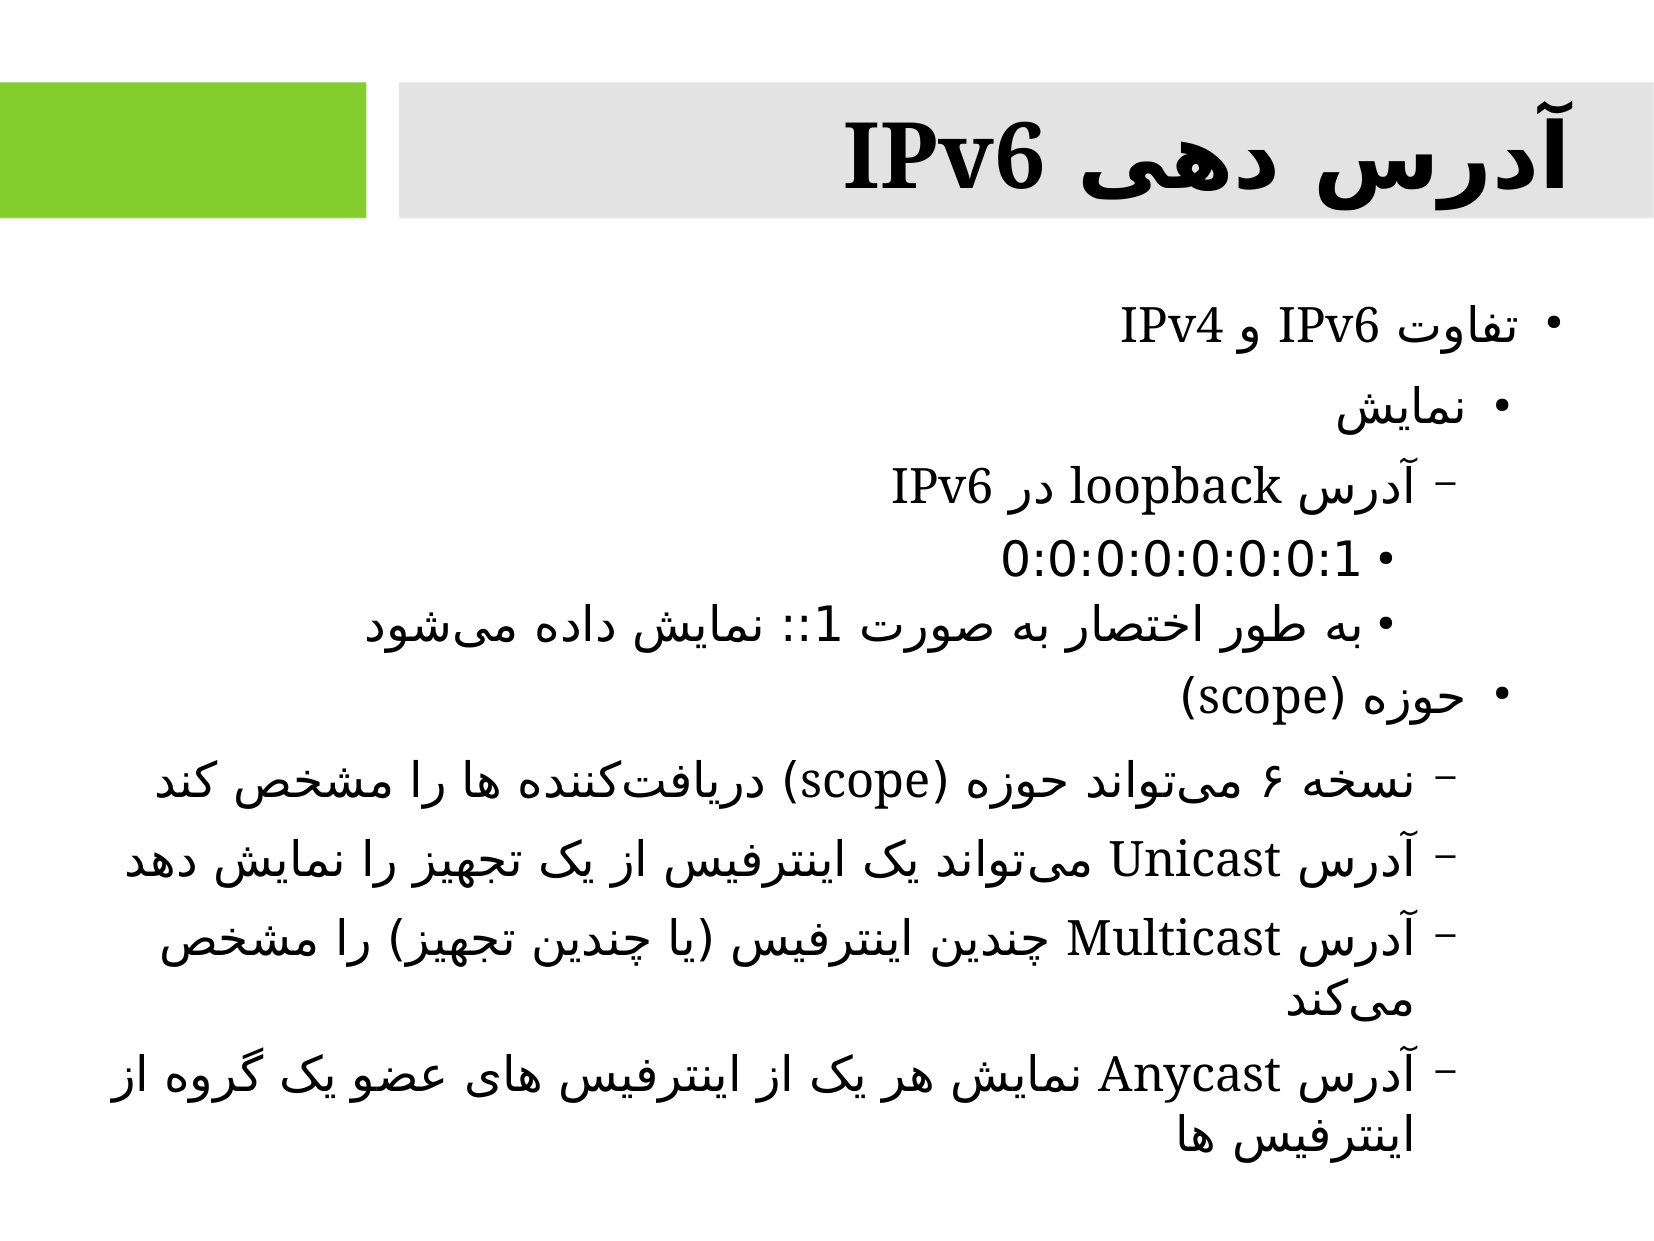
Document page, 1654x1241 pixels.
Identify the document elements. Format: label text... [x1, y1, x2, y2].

title آدرس دهی IPv6 [82, 49, 1571, 257]
picture [0, 0, 1654, 1241]
list تفاوت IPv6 و IPv4 نمایش آدرس loopback در IPv6 0:0:0:0:0:0:0:1 به طور اختصار به صورت 1:: نمایش داده می‌شود حوزه (scope) نسخه ۶ می‌تواند حوزه (scope) دریافت‌کننده ها را مشخص کند آدرس Unicast می‌تواند یک اینترفیس از یک تجهیز را نمایش دهد آدرس Multicast چندین اینترفیس (یا چندین تجهیز) را مشخص می‌کند آدرس Anycast نمایش هر یک از اینترفیس های عضو یک گروه از اینترفیس ها [82, 290, 1571, 1182]
